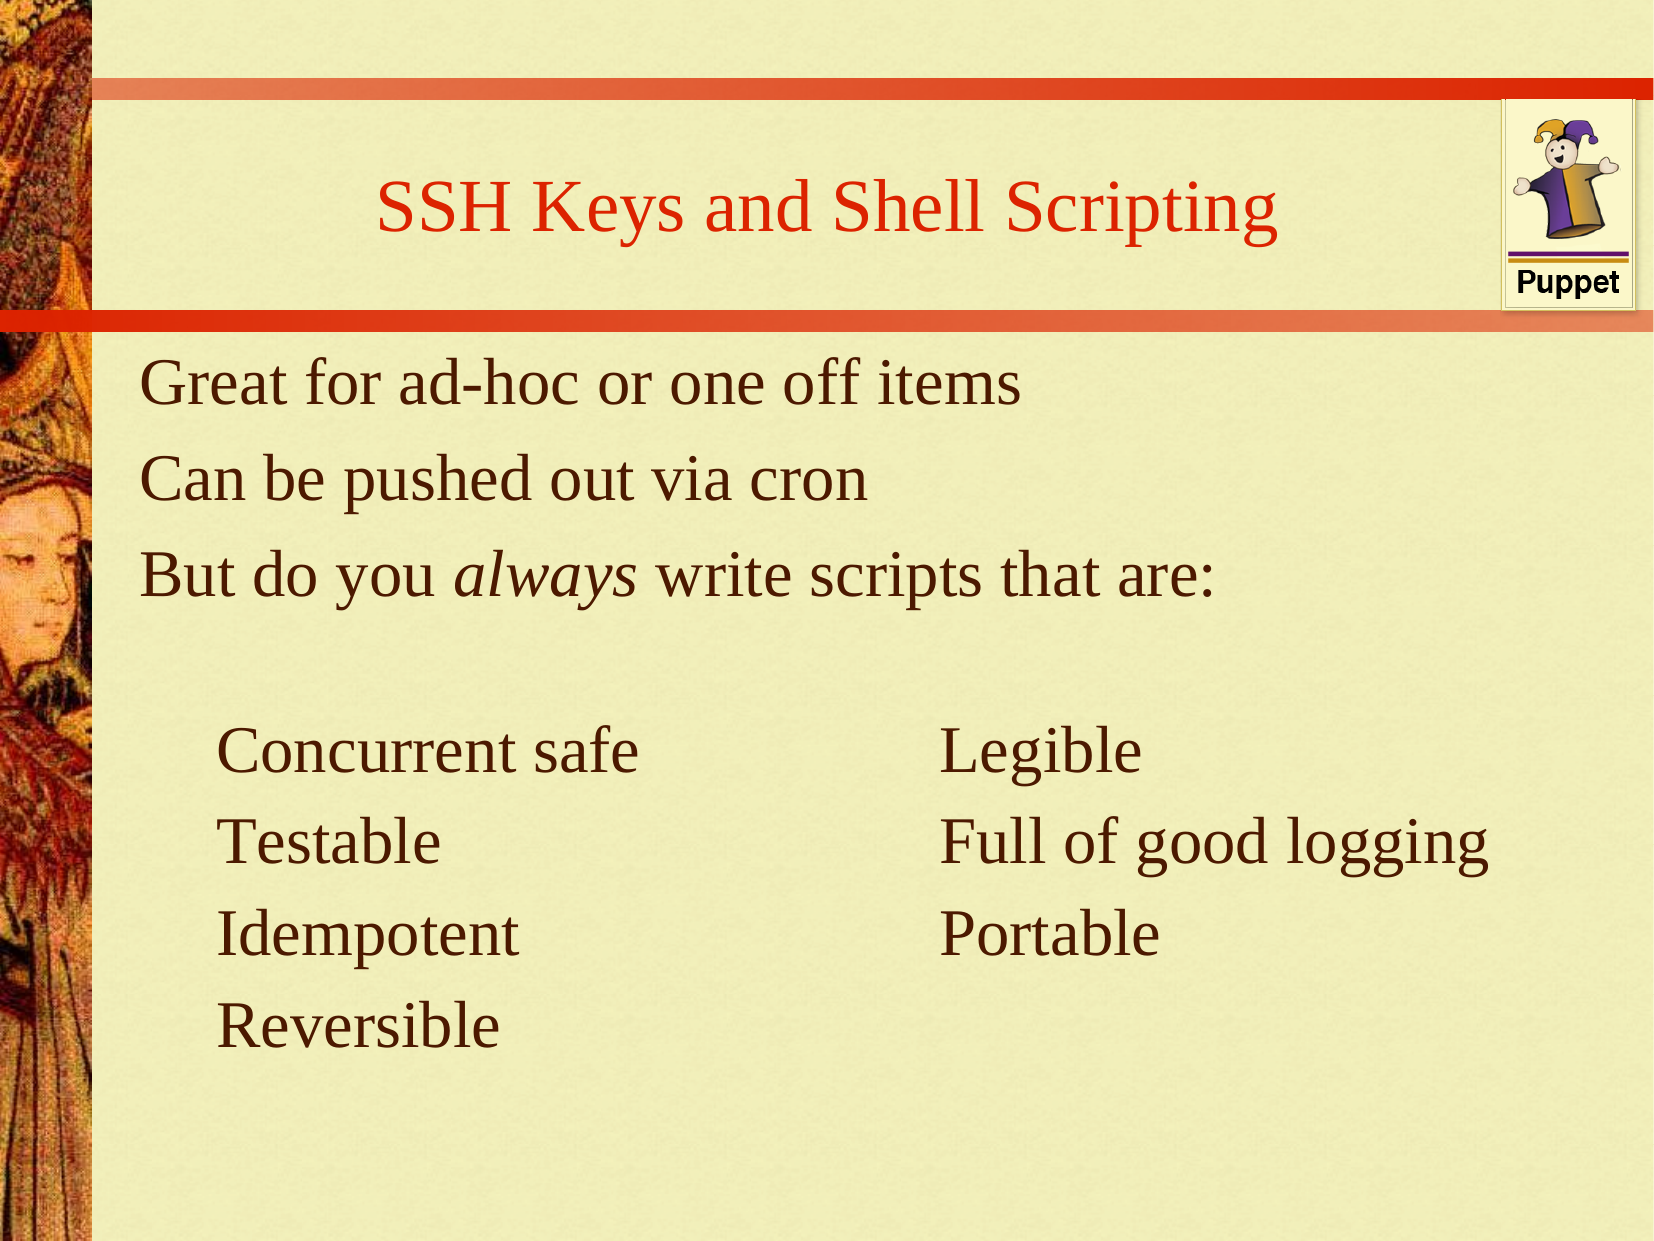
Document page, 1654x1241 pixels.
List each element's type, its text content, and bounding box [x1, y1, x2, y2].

list Legible Full of good logging Portable [844, 712, 1534, 1127]
title SSH Keys and Shell Scripting [121, 102, 1534, 311]
picture [0, 0, 1654, 1241]
list Concurrent safe Testable Idempotent Reversible [121, 712, 811, 1127]
list Great for ad-hoc or one off items Can be pushed out via cron But do you always write scripts that are: [121, 344, 1534, 612]
